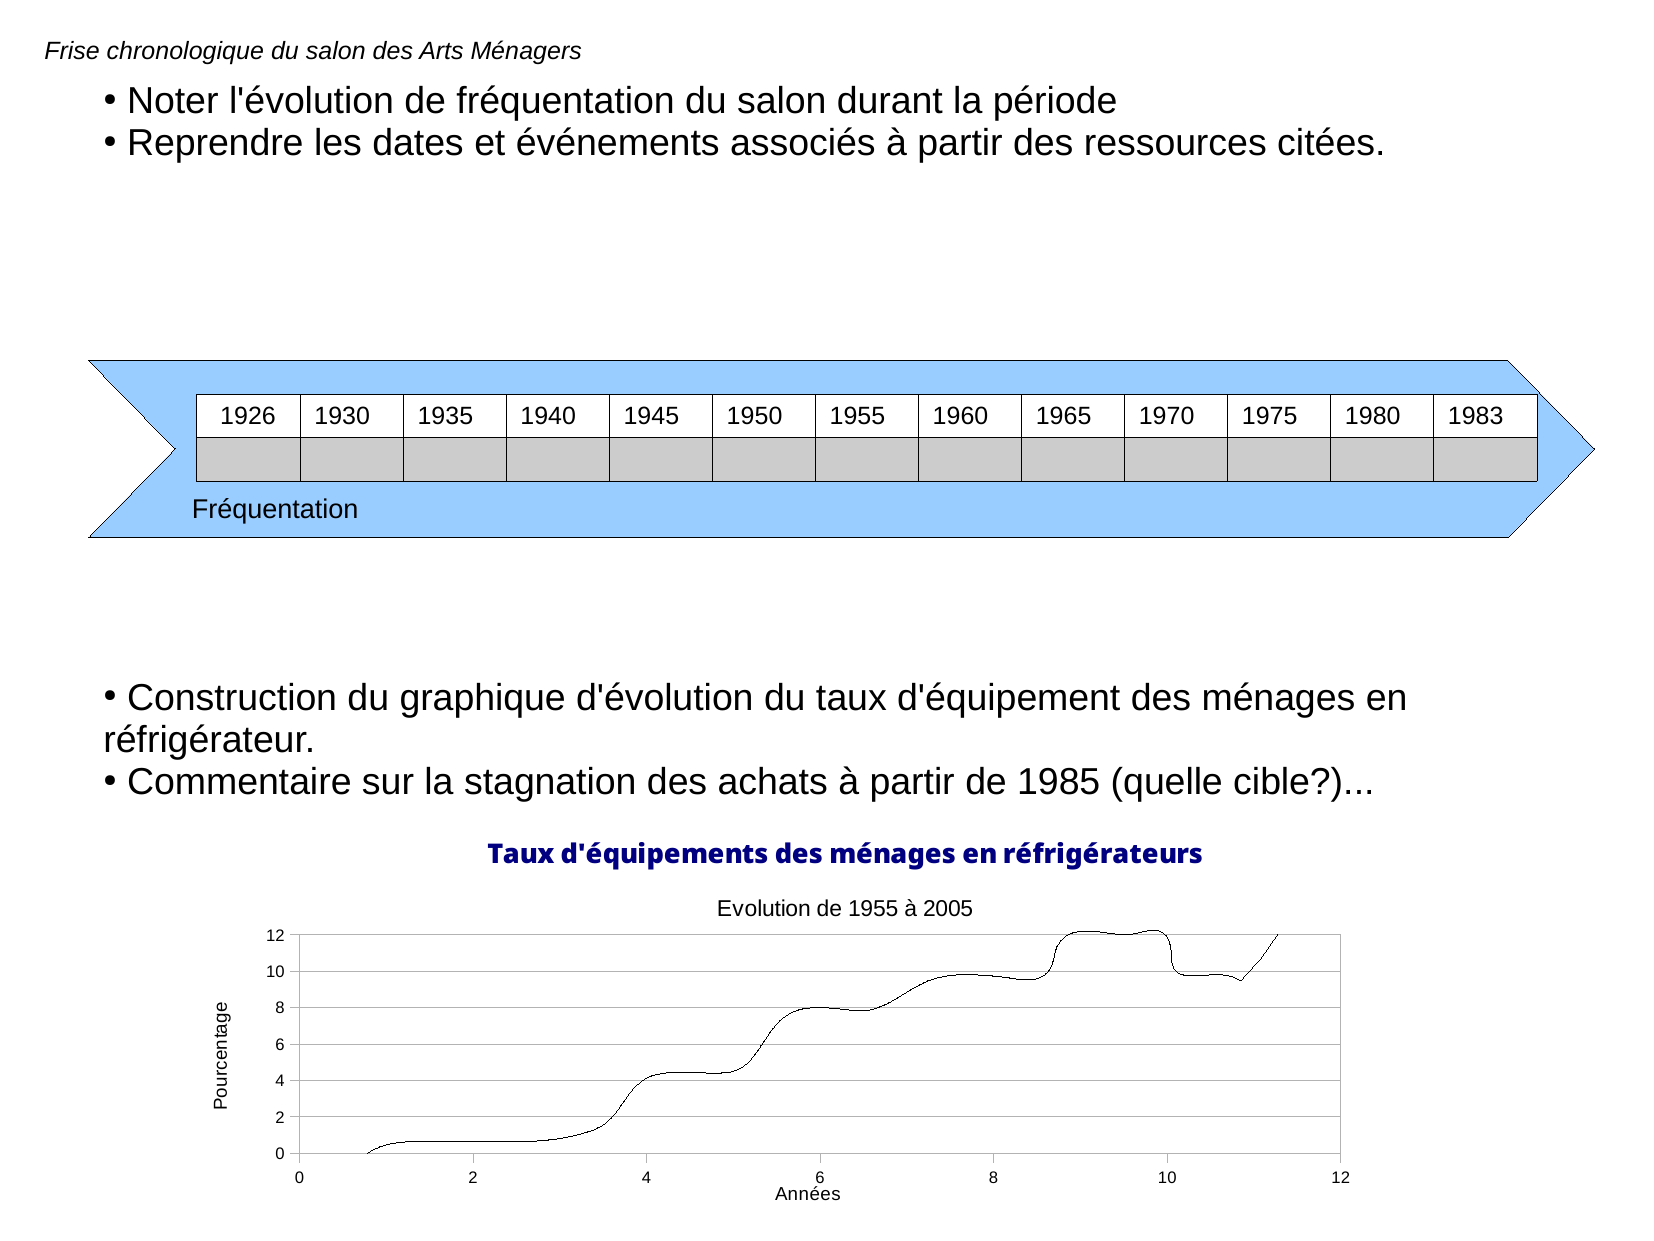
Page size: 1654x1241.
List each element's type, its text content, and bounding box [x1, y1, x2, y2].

text_box Frise chronologique du salon des Arts Ménagers [29, 29, 621, 73]
table_header 1980 [1331, 395, 1433, 437]
table_cell [301, 438, 403, 481]
table_header 1926 [197, 395, 300, 437]
table_header 1930 [301, 395, 403, 437]
table_cell [404, 438, 506, 481]
table_cell [610, 438, 712, 481]
table_cell [197, 438, 300, 481]
table_header 1975 [1228, 395, 1330, 437]
table_cell [1331, 438, 1433, 481]
table_header 1970 [1125, 395, 1227, 437]
table_cell [1125, 438, 1227, 481]
text_box [88, 360, 1595, 538]
table_cell [507, 438, 609, 481]
table_header 1983 [1434, 395, 1537, 437]
table_header 1950 [713, 395, 815, 437]
table_header 1935 [404, 395, 506, 437]
table_cell [919, 438, 1021, 481]
table_cell [1434, 438, 1537, 481]
table_header 1960 [919, 395, 1021, 437]
text_box Construction du graphique d'évolution du taux d'équipement des ménages en réfrigérateur. Commentaire sur la stagnation des achats à partir de 1985 (quelle cible?)... [88, 668, 1536, 810]
table_cell [816, 438, 918, 481]
table_header 1955 [816, 395, 918, 437]
table_cell [1022, 438, 1124, 481]
table_cell [713, 438, 815, 481]
table_cell [1228, 438, 1330, 481]
table_header 1945 [610, 395, 712, 437]
table_header 1940 [507, 395, 609, 437]
table_header 1965 [1022, 395, 1124, 437]
text_box Noter l'évolution de fréquentation du salon durant la période Reprendre les dates et événements associés à partir des ressources citées. [88, 72, 1495, 172]
text_box Fréquentation [177, 486, 502, 532]
chart [125, 811, 1565, 1211]
